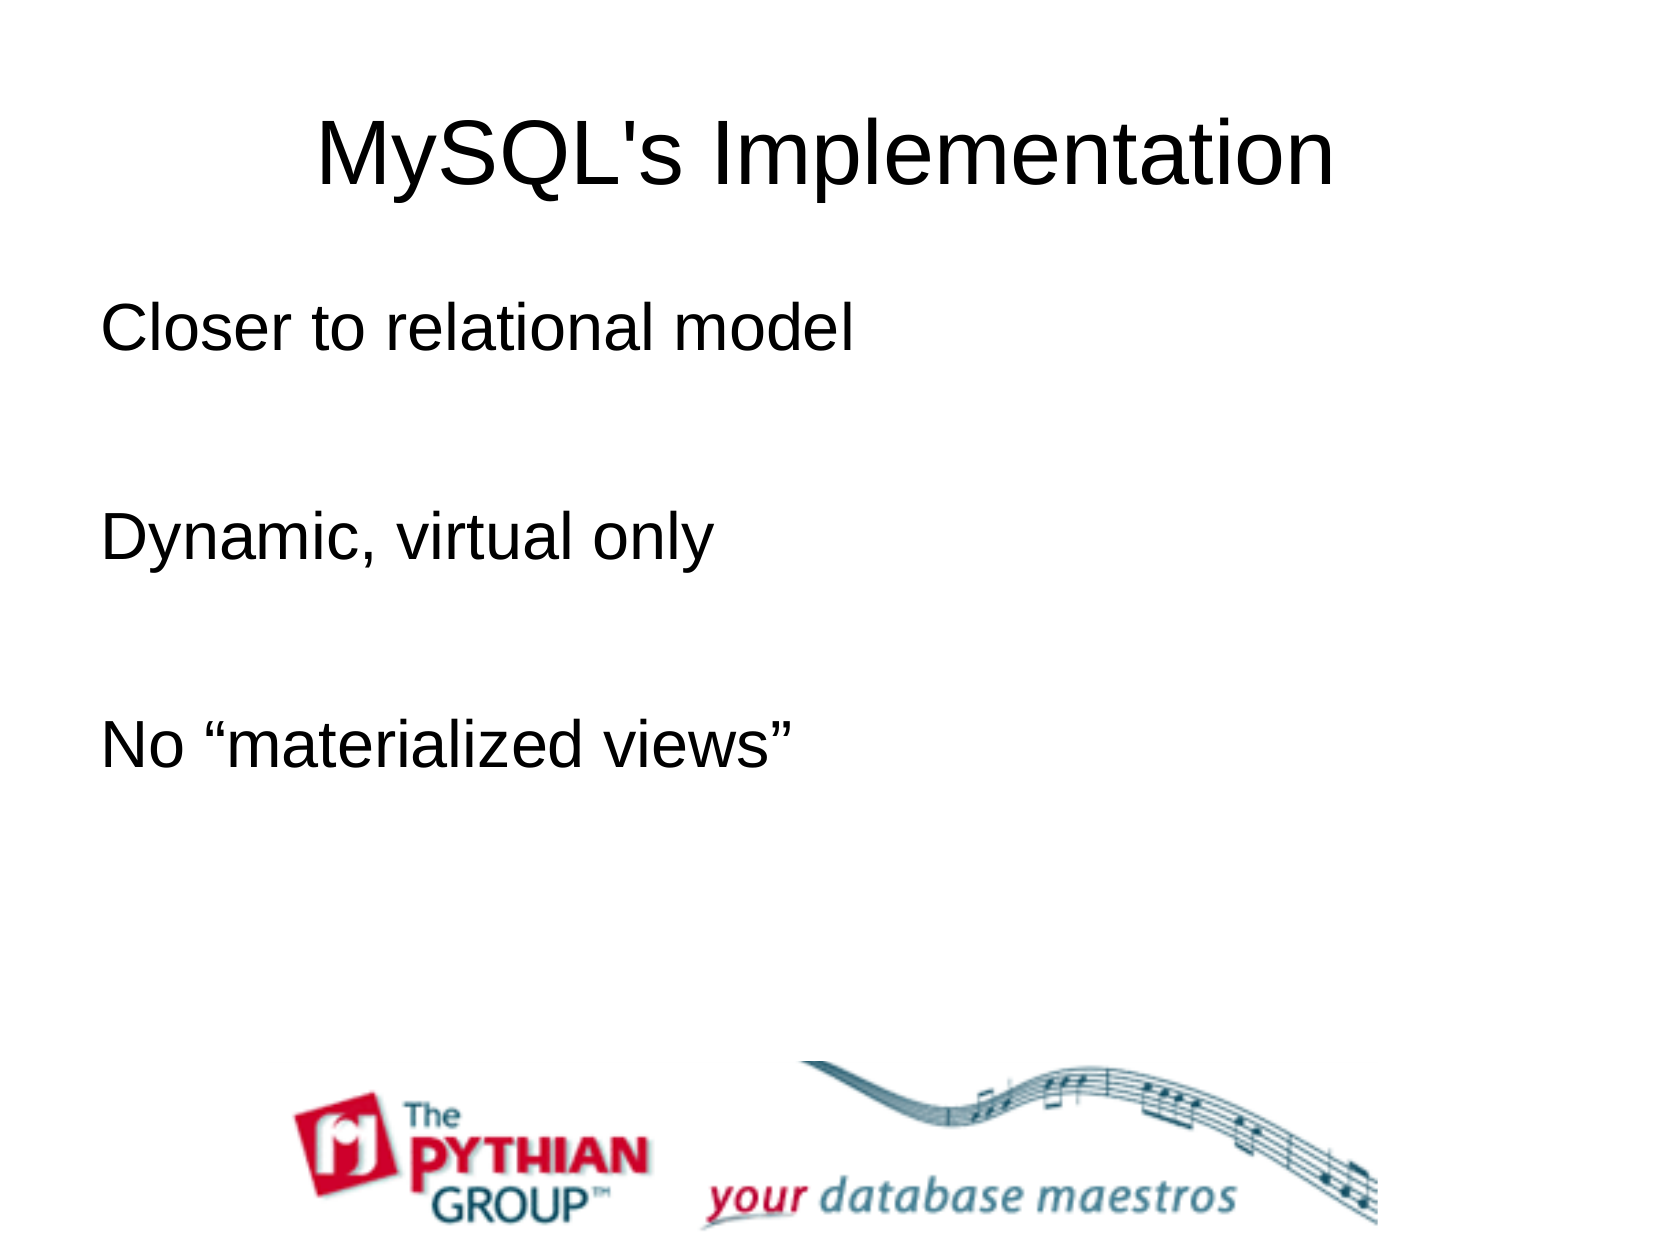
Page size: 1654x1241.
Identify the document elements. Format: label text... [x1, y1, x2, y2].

picture [266, 1109, 1378, 1241]
list Closer to relational model Dynamic, virtual only No “materialized views” [82, 290, 1571, 1109]
title MySQL's Implementation [82, 49, 1571, 257]
